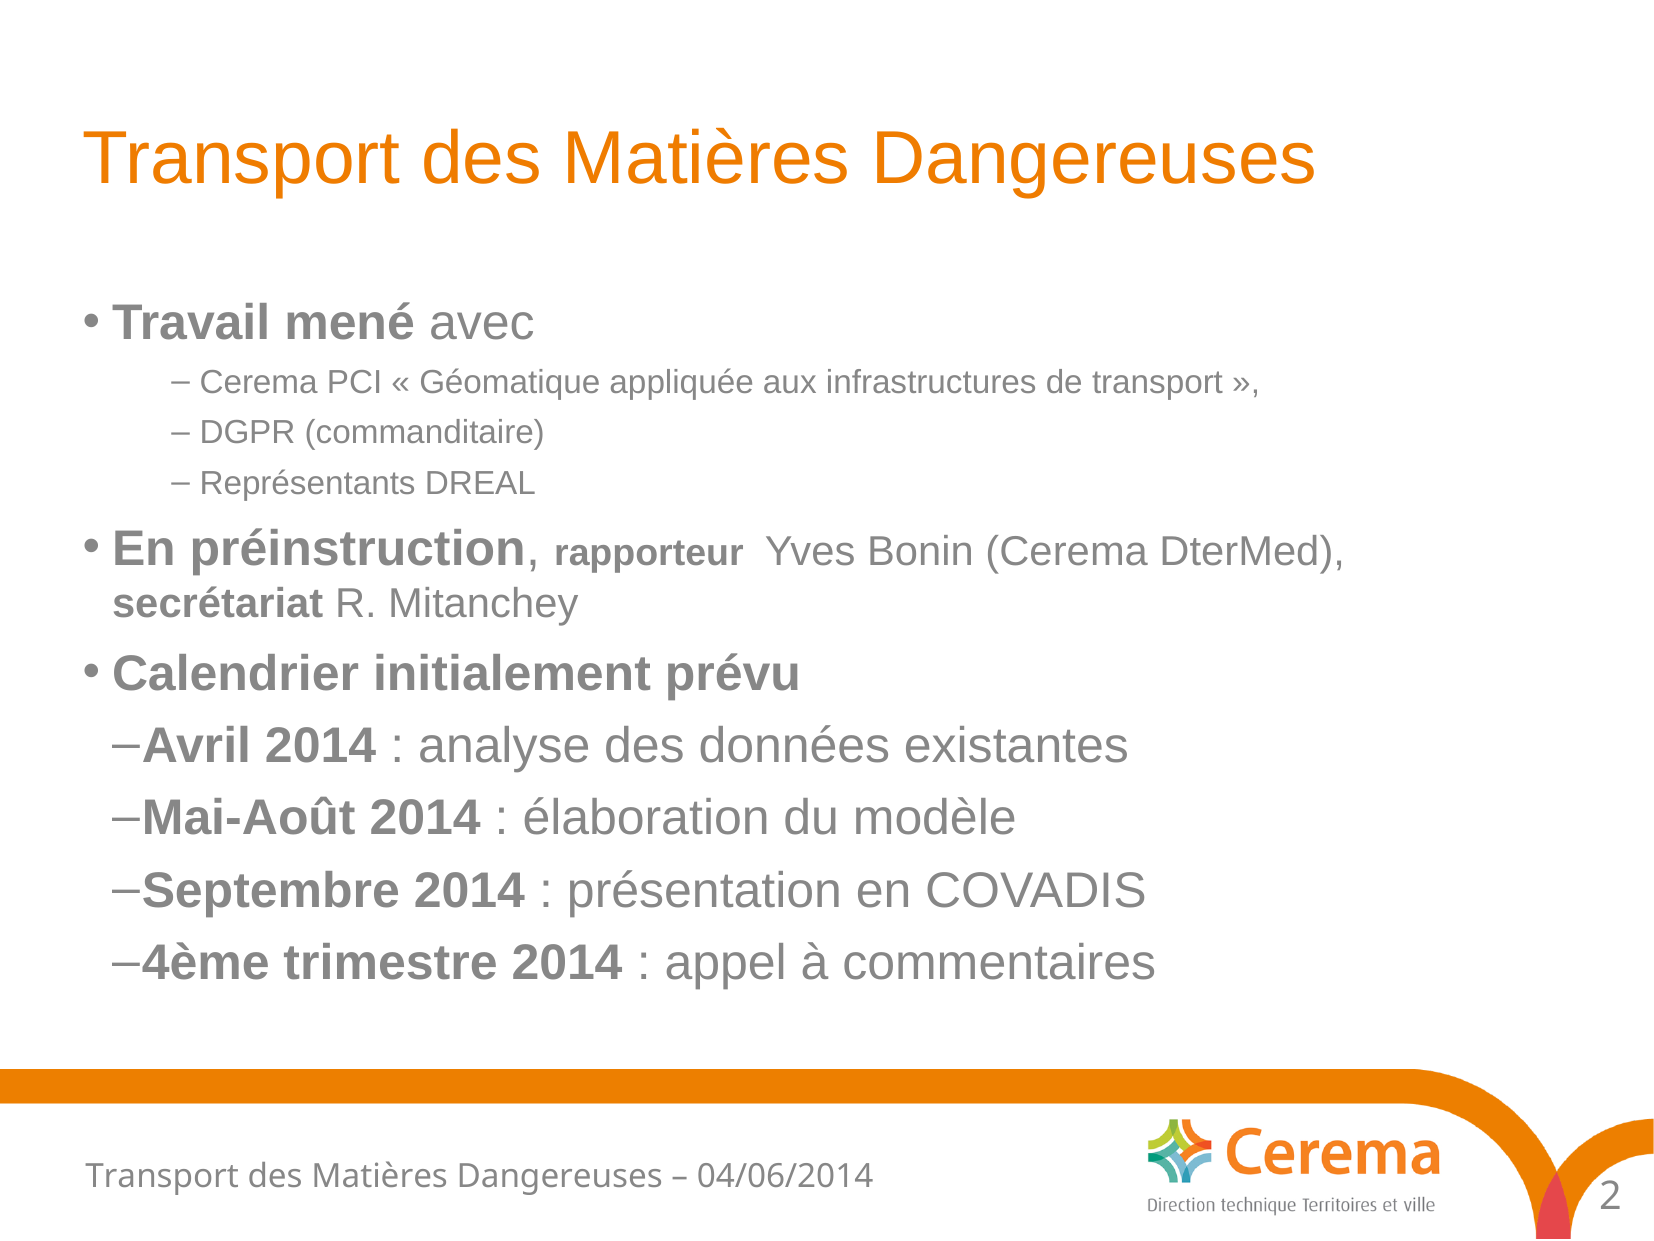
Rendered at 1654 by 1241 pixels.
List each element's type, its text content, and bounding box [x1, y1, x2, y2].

picture [0, 1069, 1654, 1239]
list Travail mené avec Cerema PCI « Géomatique appliquée aux infrastructures de transport », DGPR (commanditaire) Représentants DREAL En préinstruction, rapporteur Yves Bonin (Cerema DterMed), secrétariat R. Mitanchey Calendrier initialement prévu Avril 2014 : analyse des données existantes Mai-Août 2014 : élaboration du modèle Septembre 2014 : présentation en COVADIS 4ème trimestre 2014 : appel à commentaires [82, 290, 1538, 1010]
title Transport des Matières Dangereuses [82, 49, 1571, 257]
